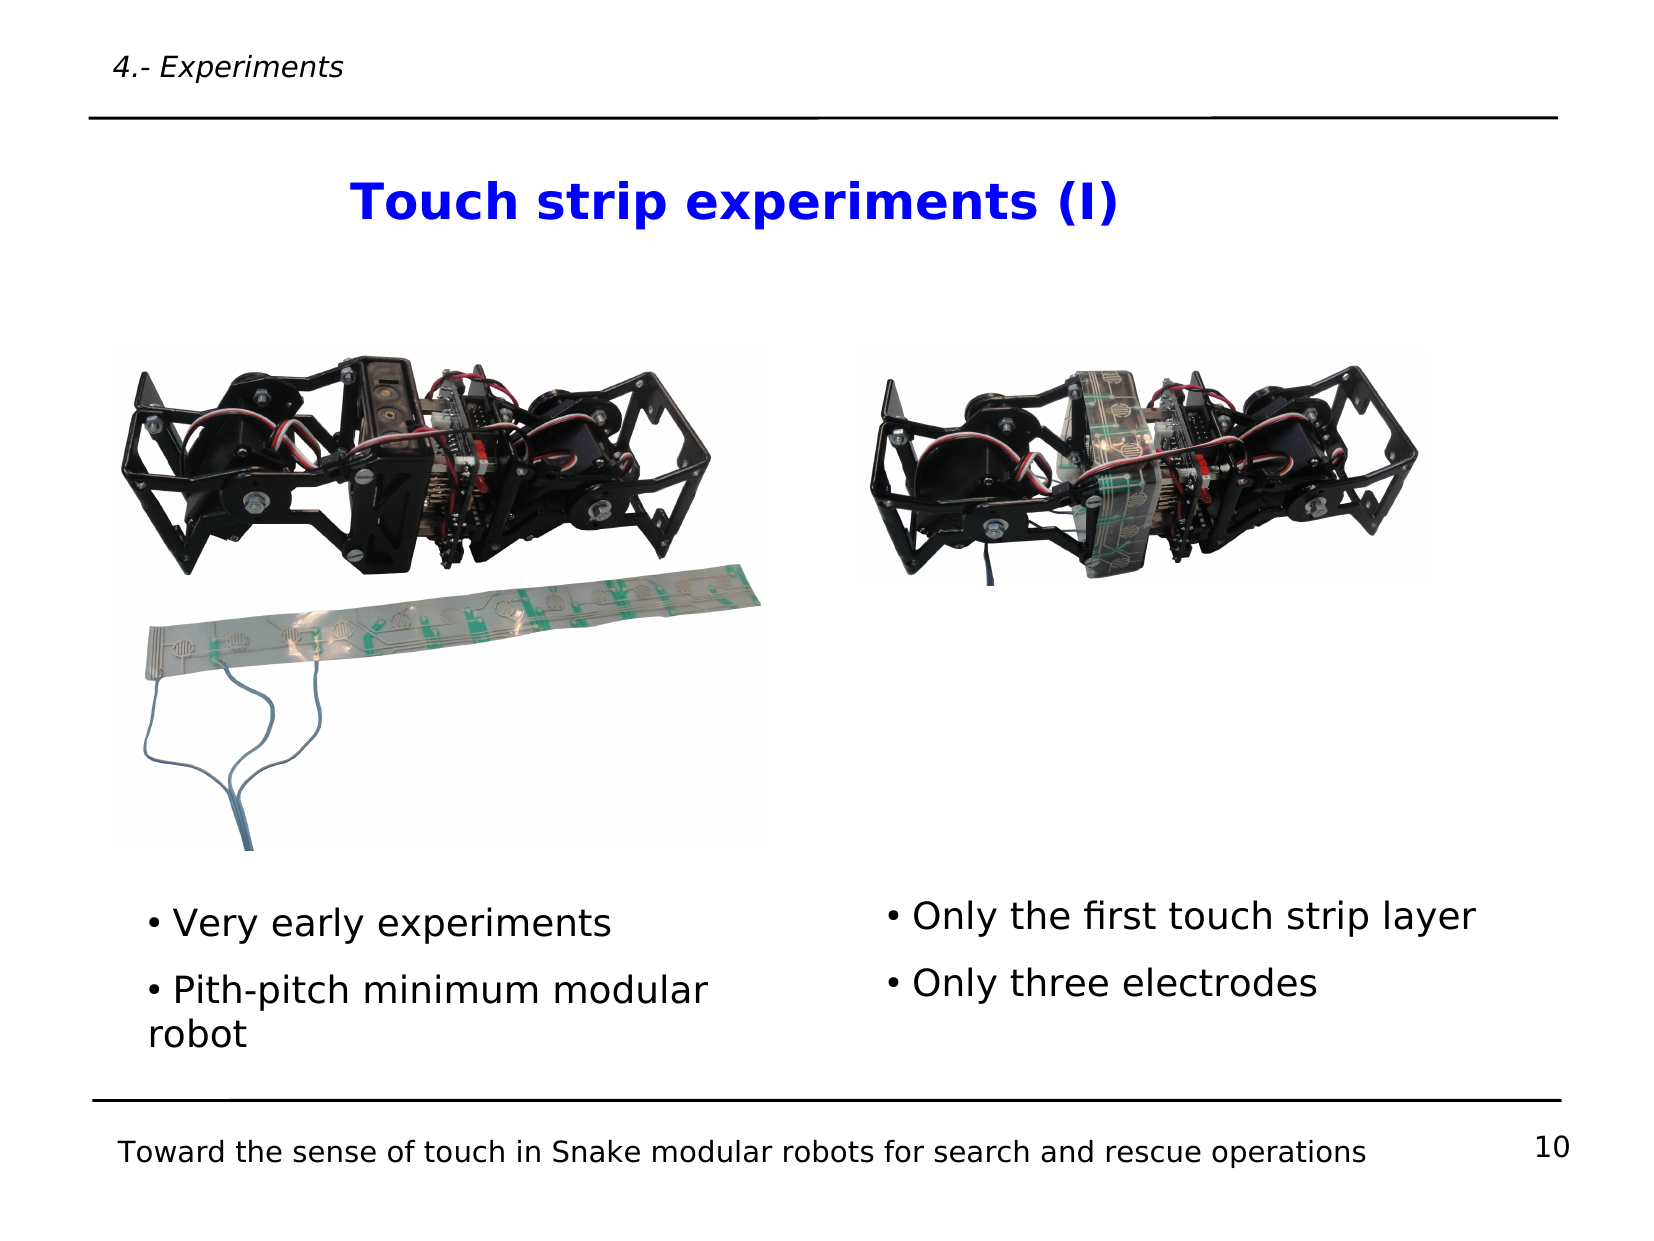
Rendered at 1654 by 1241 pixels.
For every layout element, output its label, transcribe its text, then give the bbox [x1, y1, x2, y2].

text_box Touch strip experiments (I) [335, 165, 1136, 239]
text_box 4.- Experiments [97, 42, 360, 93]
text_box Only the first touch strip layer Only three electrodes [872, 887, 1500, 1025]
picture [853, 346, 1428, 586]
text_box Toward the sense of touch in Snake modular robots for search and rescue operations [103, 1127, 1384, 1177]
text_box Very early experiments Pith-pitch minimum modular robot [132, 894, 820, 1064]
picture [112, 343, 767, 851]
